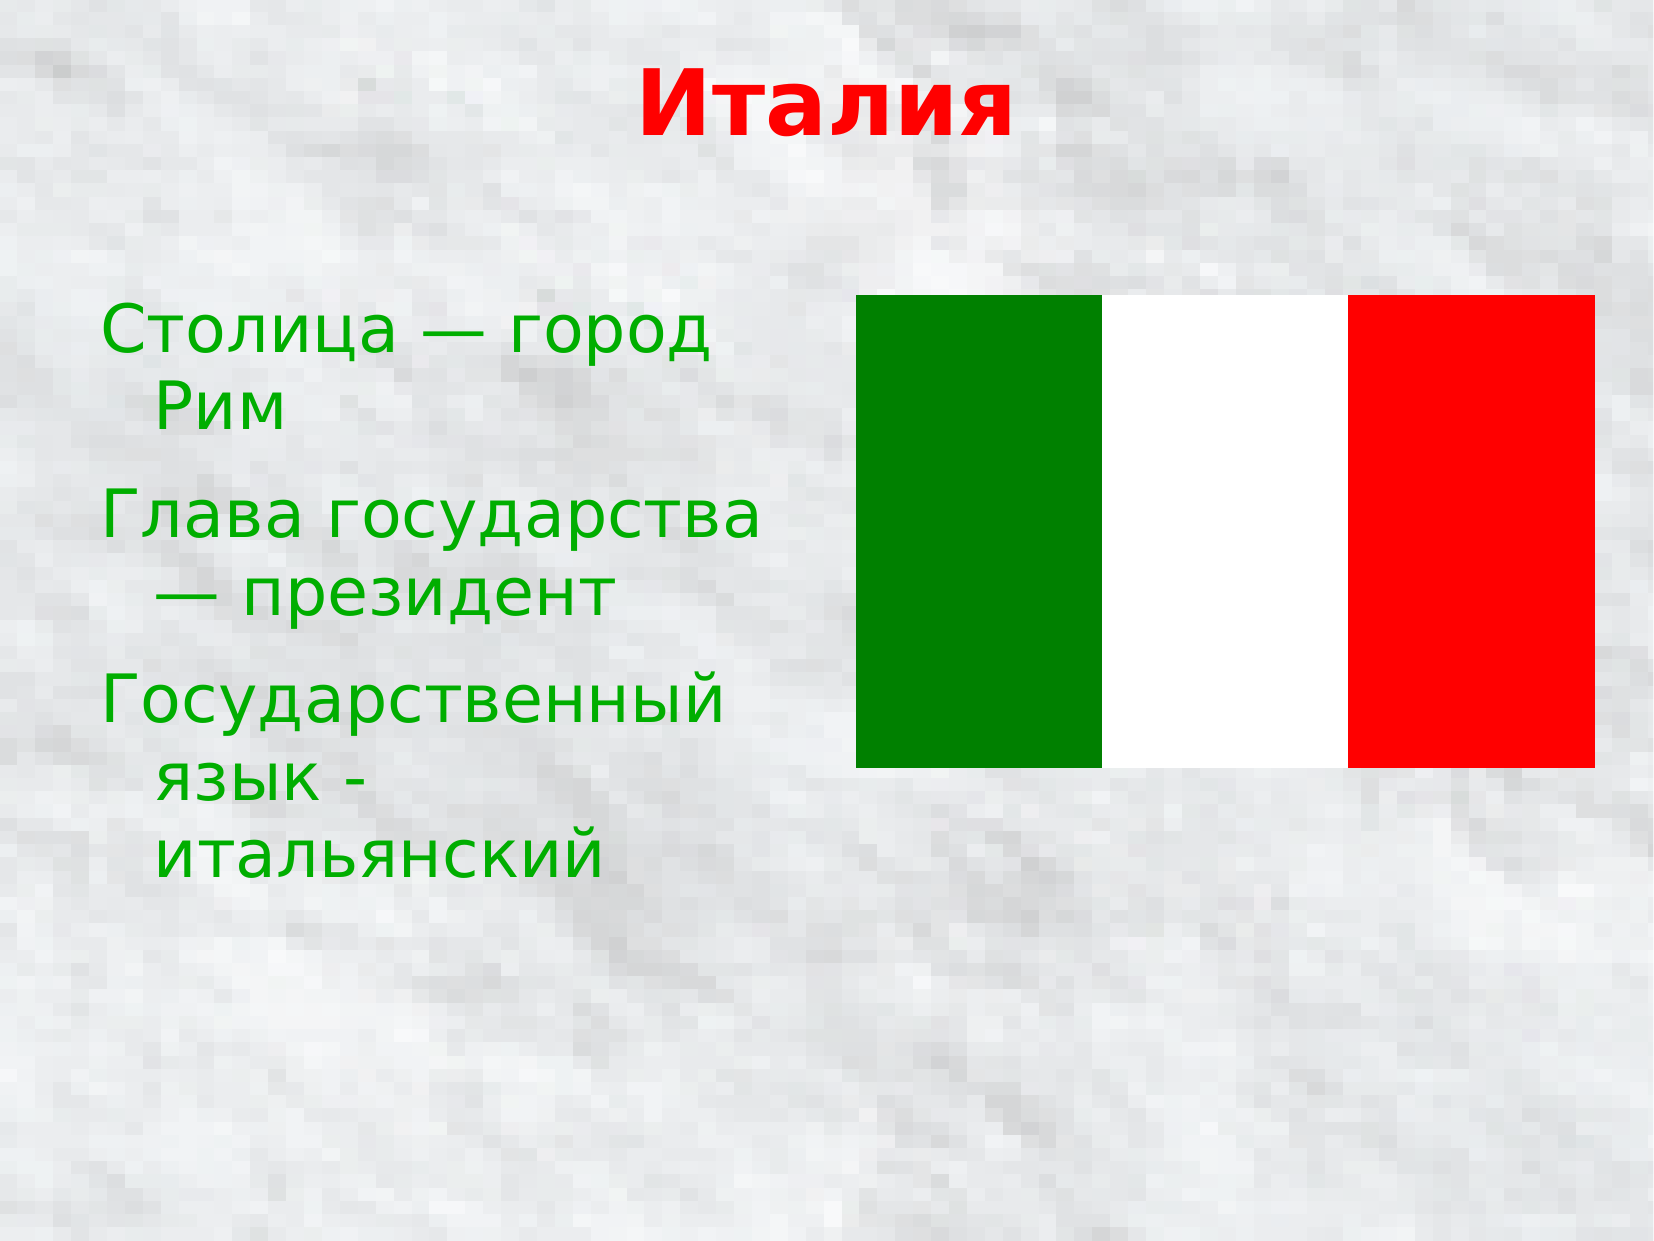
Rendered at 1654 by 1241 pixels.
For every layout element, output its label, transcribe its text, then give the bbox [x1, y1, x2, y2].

list Столица — город Рим Глава государства — президент Государственный язык - итальянский [82, 290, 809, 1094]
title Италия [82, 29, 1571, 178]
picture [0, 0, 1654, 1241]
